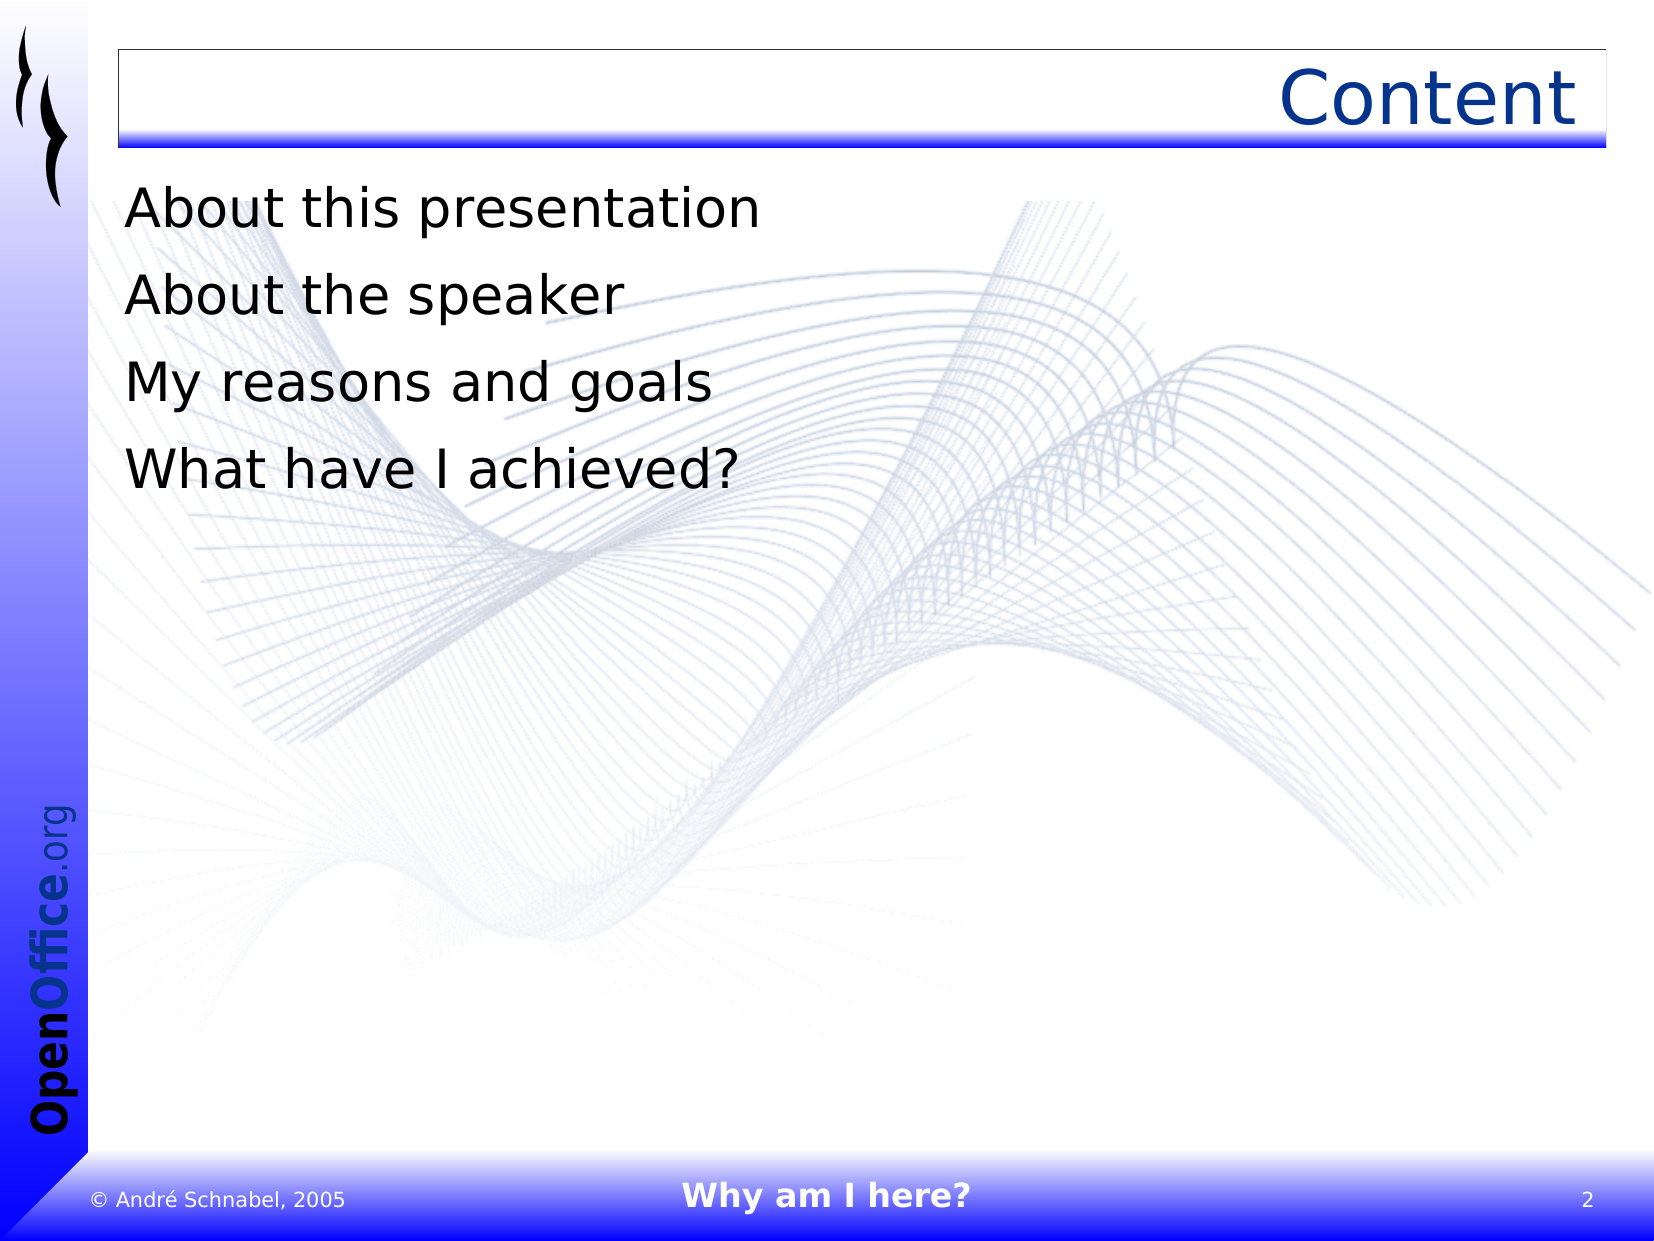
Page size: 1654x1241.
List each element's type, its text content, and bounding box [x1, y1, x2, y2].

title Content [118, 49, 1607, 148]
list About this presentation About the speaker My reasons and goals What have I achieved? [106, 177, 1595, 1109]
